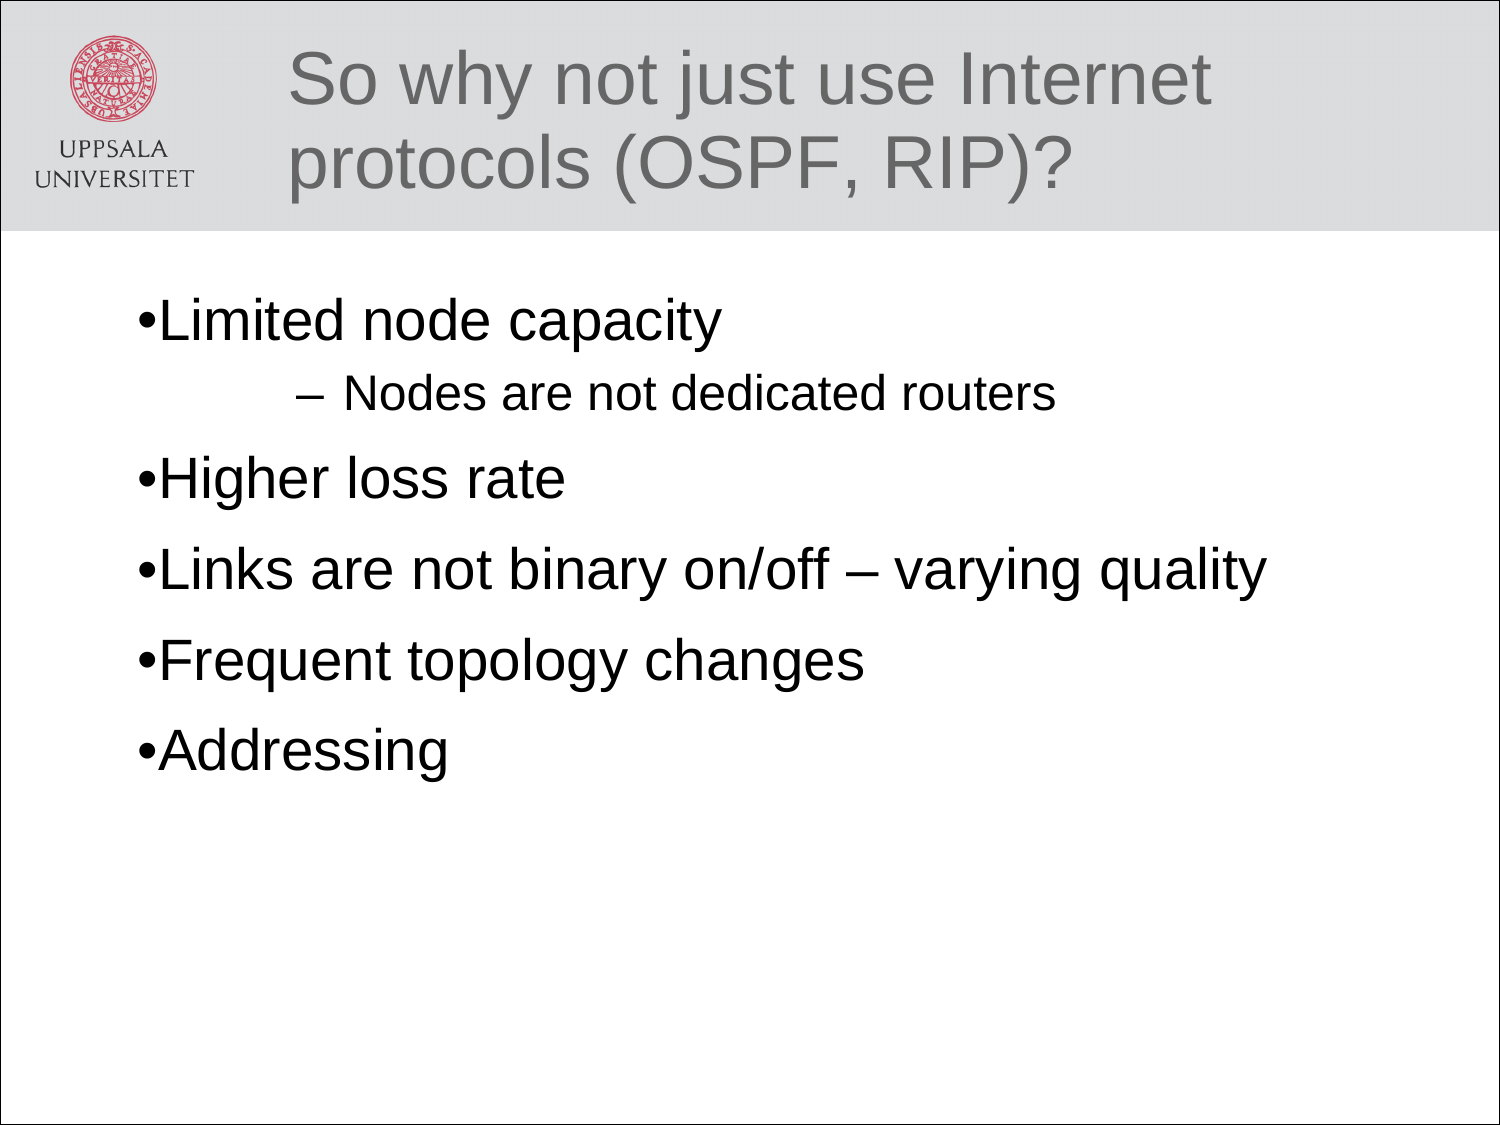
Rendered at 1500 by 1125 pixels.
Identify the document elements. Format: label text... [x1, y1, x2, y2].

list Limited node capacity Nodes are not dedicated routers Higher loss rate Links are not binary on/off – varying quality Frequent topology changes Addressing [137, 287, 1388, 1001]
picture [1, 1, 1499, 231]
title So why not just use Internet protocols (OSPF, RIP)? [287, 20, 1388, 222]
